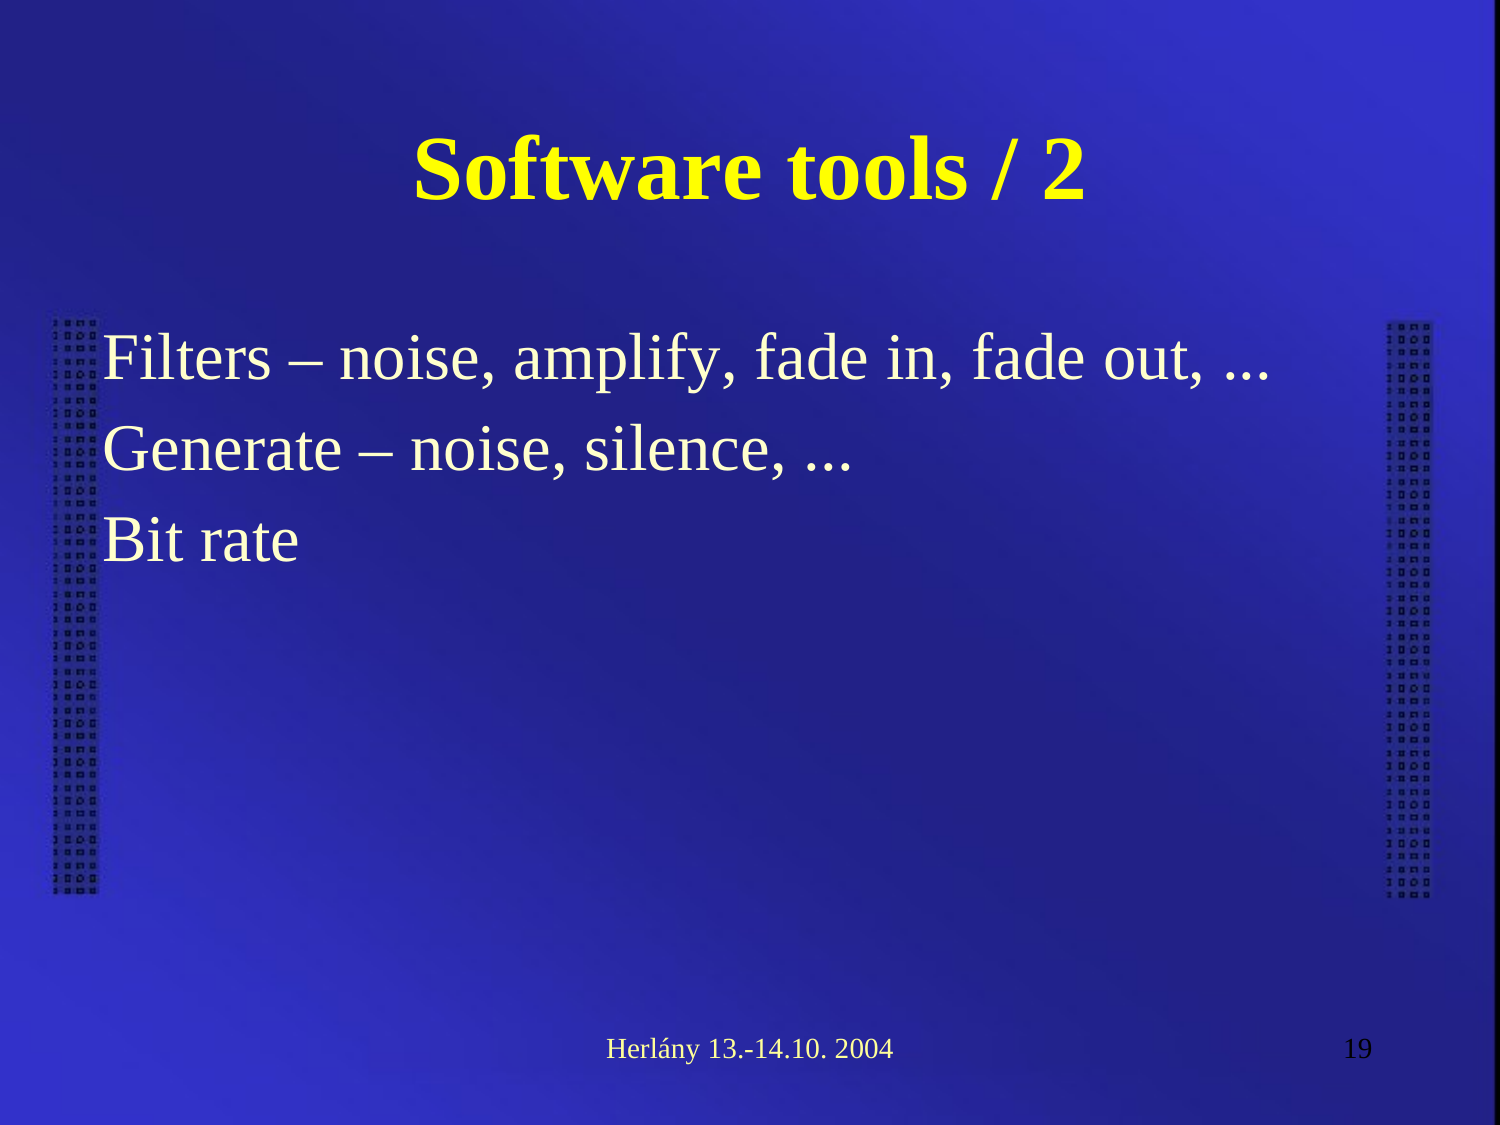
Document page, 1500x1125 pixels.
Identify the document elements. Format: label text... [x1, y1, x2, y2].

title Software tools / 2 [112, 74, 1388, 263]
text_box 20 [1074, 1024, 1388, 1073]
text_box Herlány 13.-14.10. 2004 [512, 1024, 988, 1073]
list Filters – noise, amplify, fade in, fade out, ... Generate – noise, silence, ... Bit rate [87, 312, 1438, 988]
picture [0, 0, 1500, 1125]
